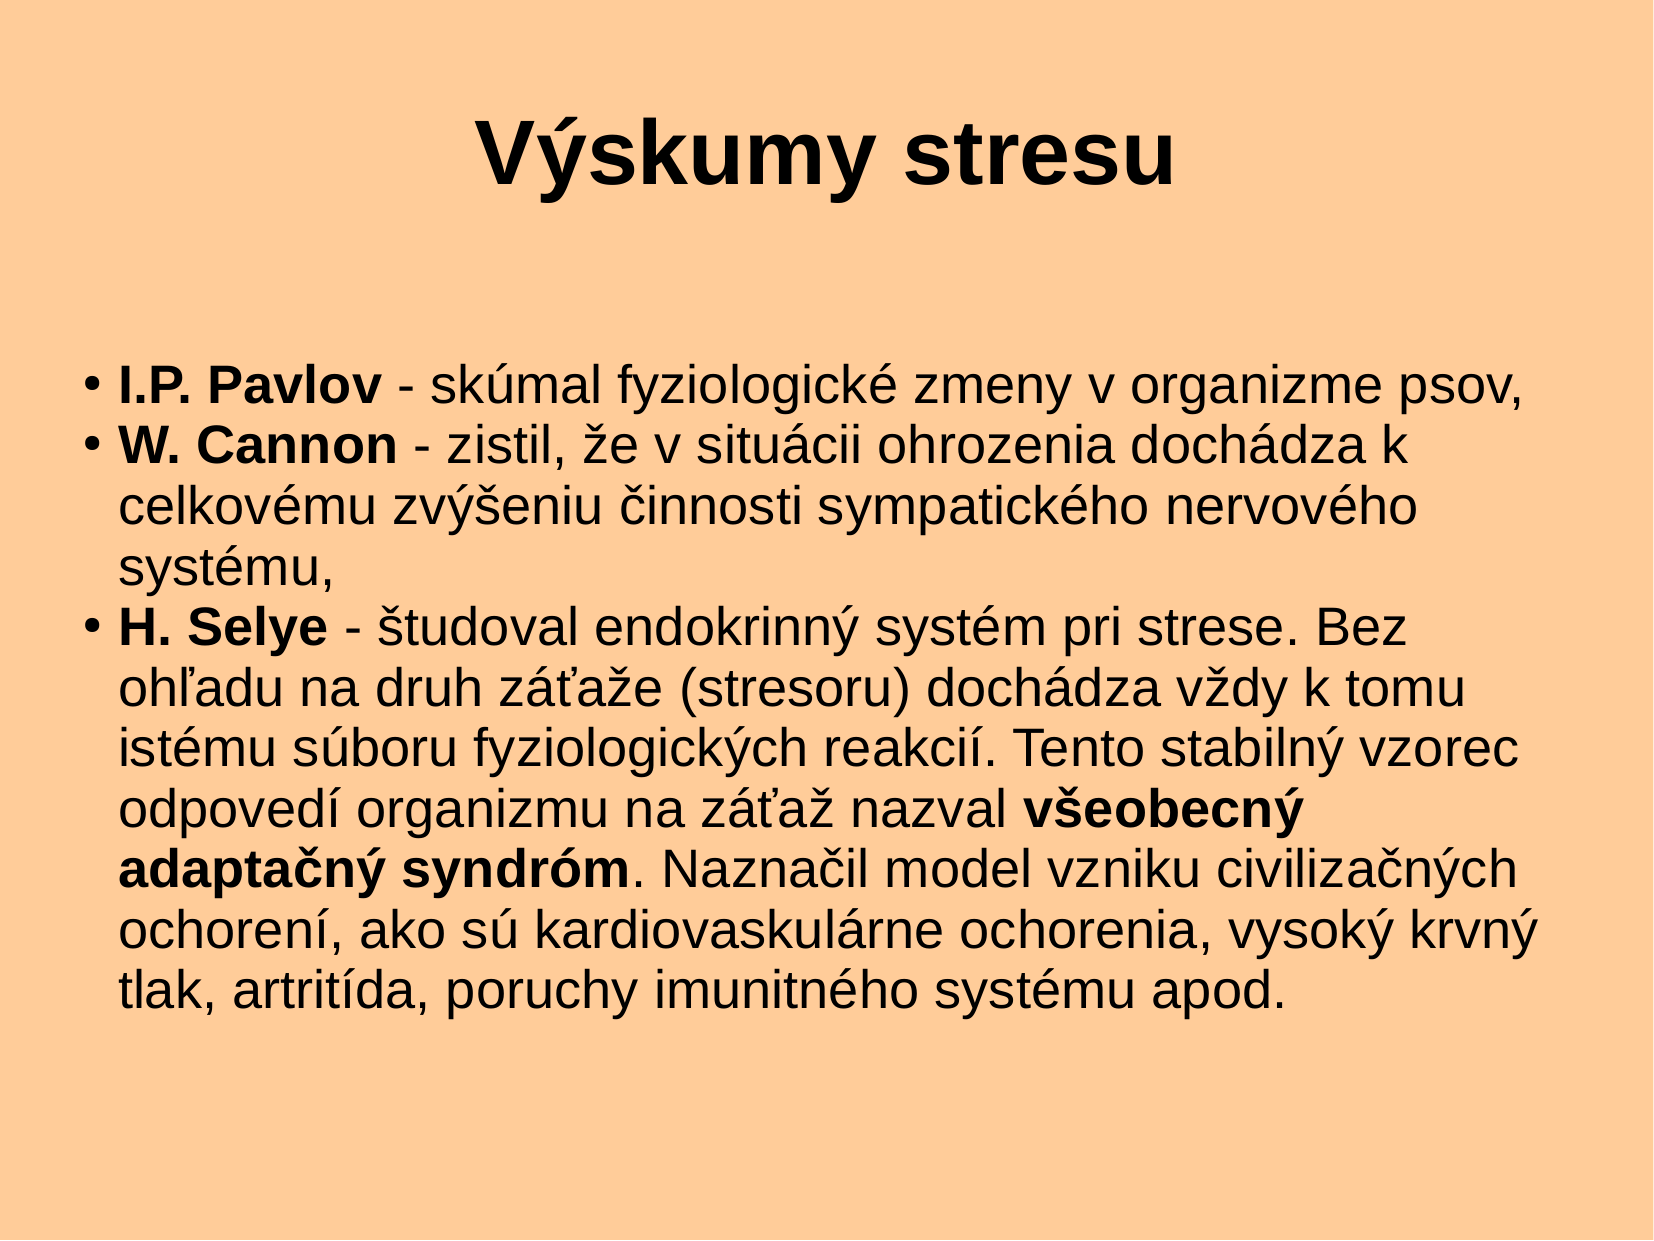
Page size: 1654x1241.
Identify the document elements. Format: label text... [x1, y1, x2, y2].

title Výskumy stresu [82, 49, 1571, 257]
subtitle I.P. Pavlov - skúmal fyziologické zmeny v organizme psov, W. Cannon - zistil, že v situácii ohrozenia dochádza k celkovému zvýšeniu činnosti sympatického nervového systému, H. Selye - študoval endokrinný systém pri strese. Bez ohľadu na druh záťaže (stresoru) dochádza vždy k tomu istému súboru fyziologických reakcií. Tento stabilný vzorec odpovedí organizmu na záťaž nazval všeobecný adaptačný syndróm. Naznačil model vzniku civilizačných ochorení, ako sú kardiovaskulárne ochorenia, vysoký krvný tlak, artritída, poruchy imunitného systému apod. [82, 354, 1571, 1173]
